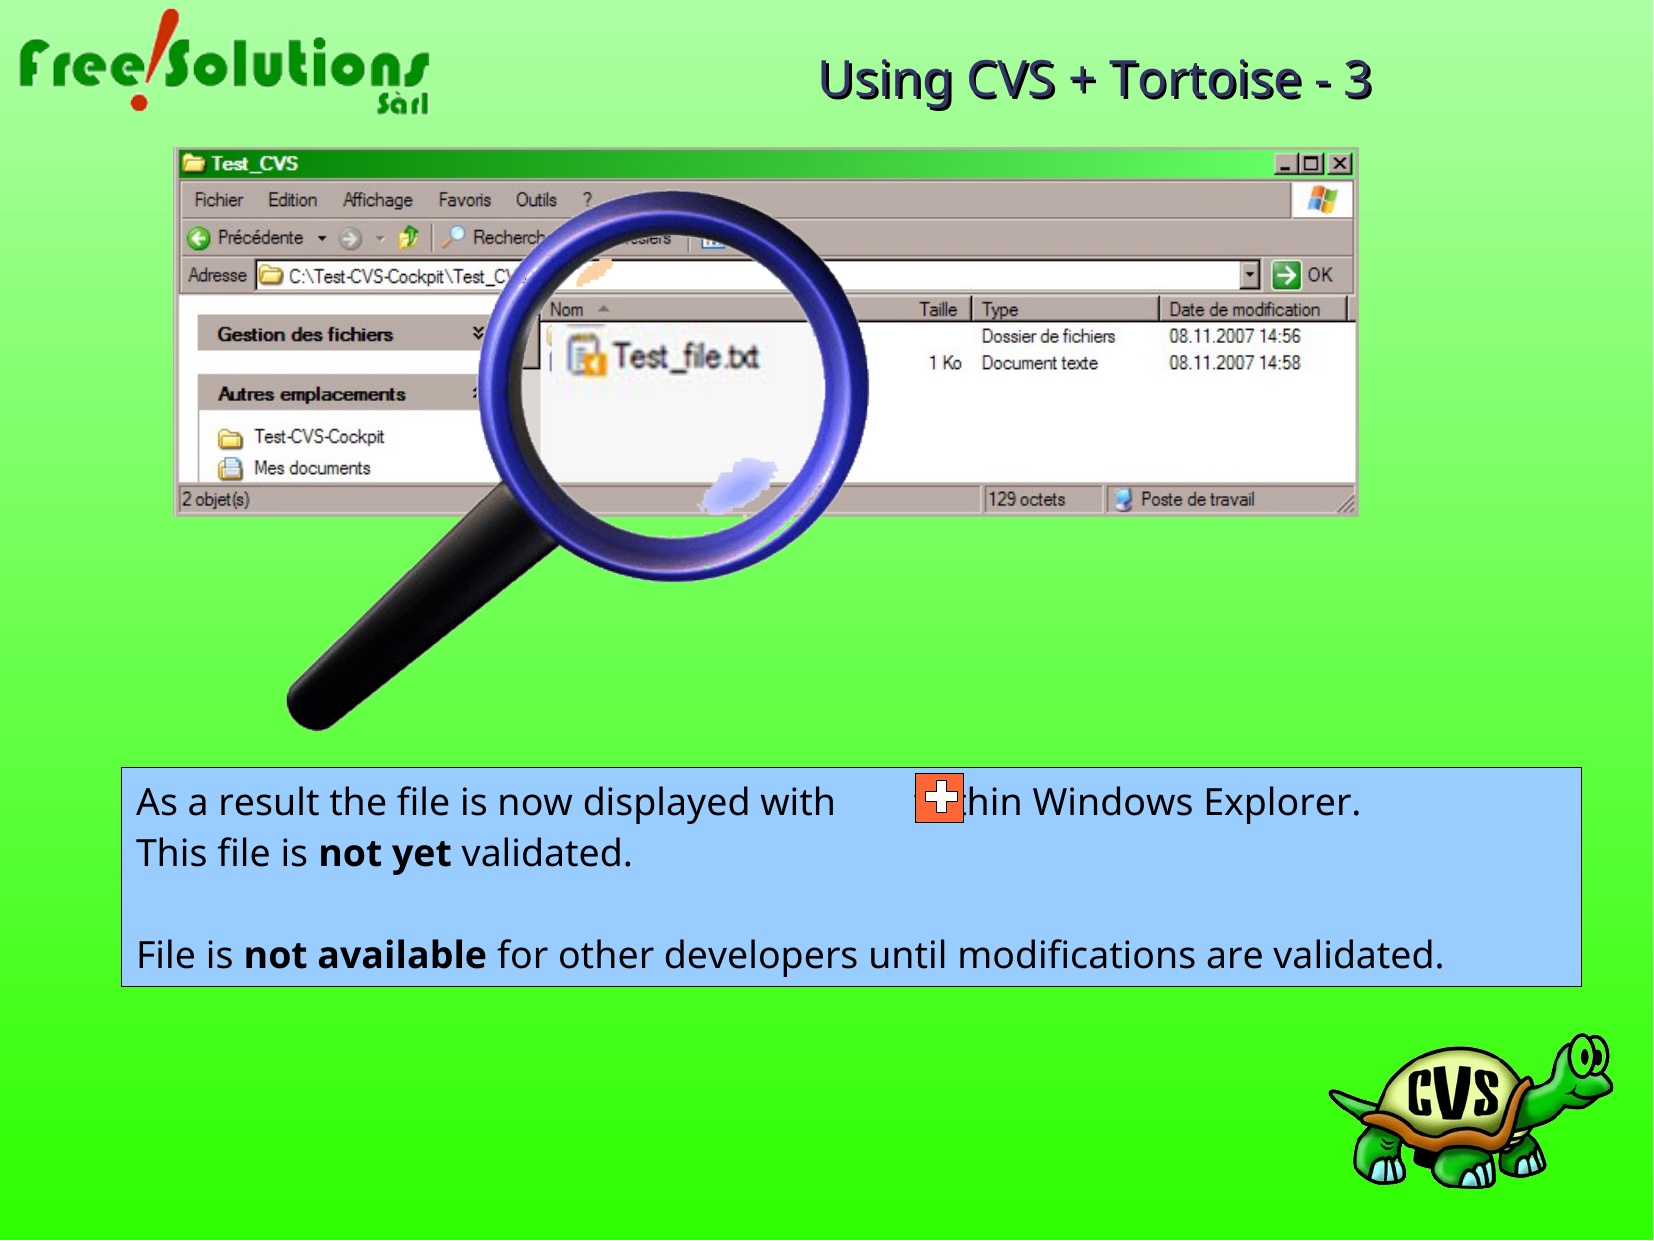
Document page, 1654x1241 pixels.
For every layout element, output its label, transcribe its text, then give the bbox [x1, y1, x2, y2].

text_box [915, 773, 964, 823]
picture [1328, 1033, 1614, 1189]
text_box Using CVS + Tortoise - 3 [803, 35, 1497, 111]
text_box As a result the file is now displayed with within Windows Explorer. This file is not yet validated. File is not available for other developers until modifications are validated. [121, 767, 1582, 964]
picture [17, 5, 432, 120]
picture [173, 147, 1359, 739]
